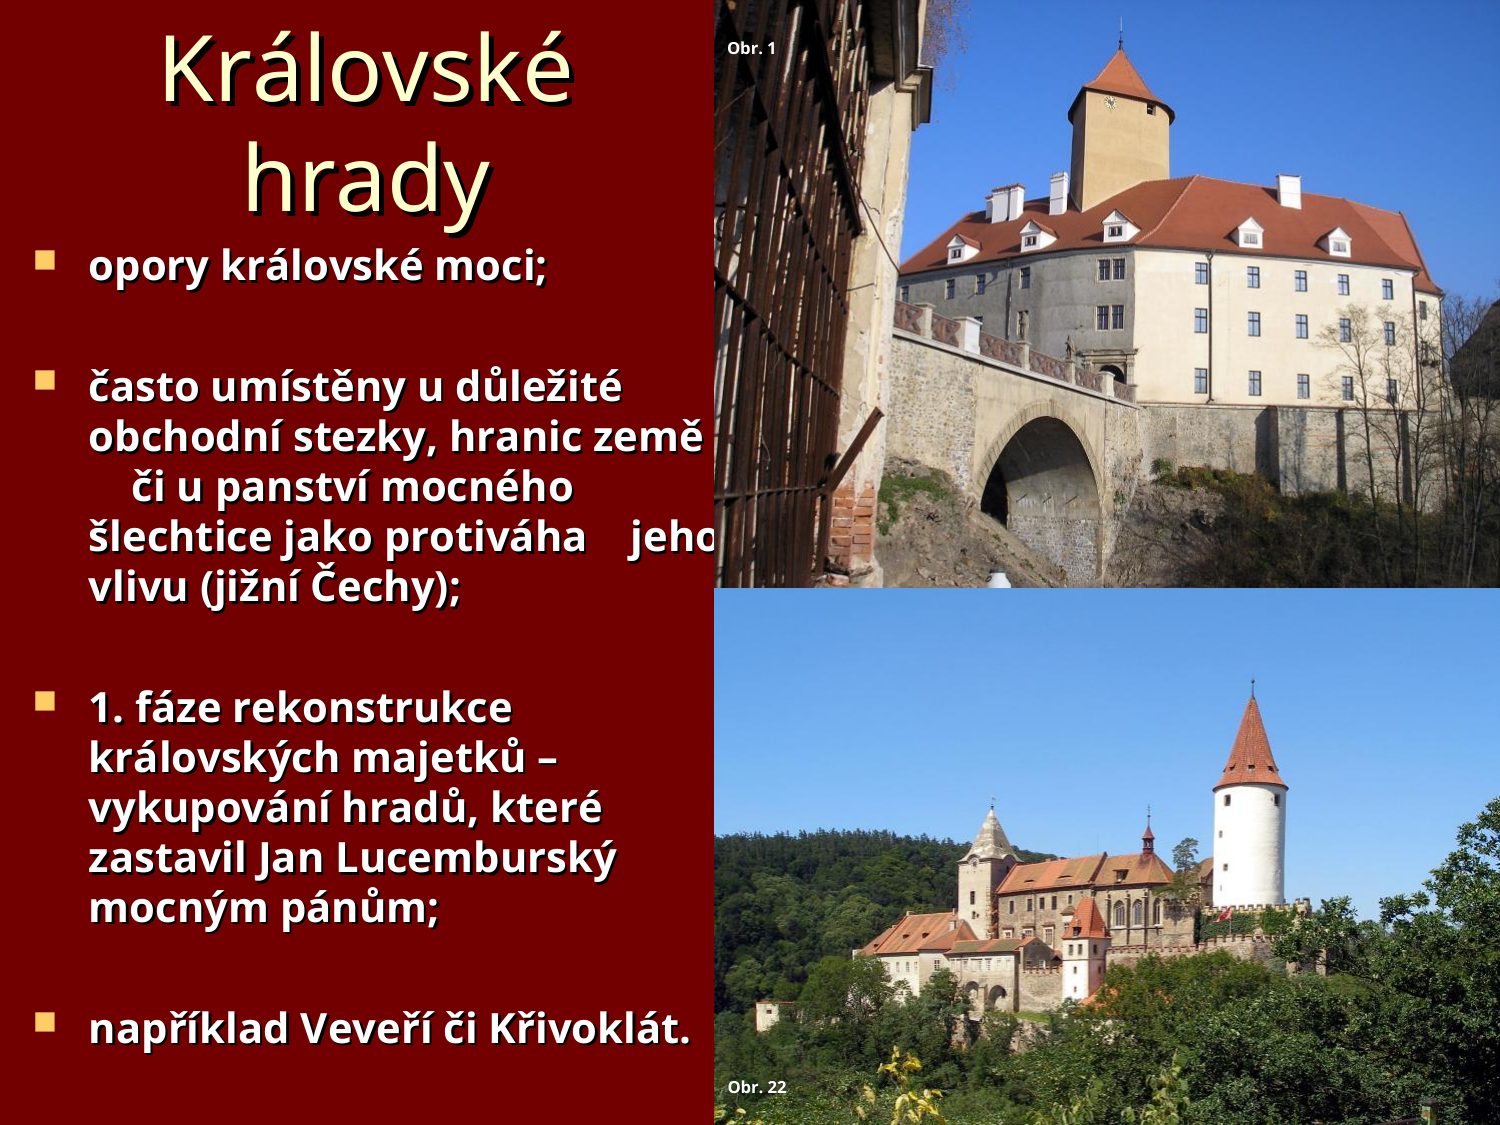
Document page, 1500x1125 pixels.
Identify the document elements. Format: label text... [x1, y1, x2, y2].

title Královské hrady [17, 42, 714, 197]
text_box Obr. 22 [712, 1069, 802, 1106]
text_box [714, 0, 1500, 1125]
list opory královské moci; často umístěny u důležité obchodní stezky, hranic země či u panství mocného šlechtice jako protiváha jeho vlivu (jižní Čechy); 1. fáze rekonstrukce královských majetků – vykupování hradů, které zastavil Jan Lucemburský mocným pánům; například Veveří či Křivoklát. [17, 231, 714, 1125]
text_box Obr. 1 [712, 30, 792, 66]
